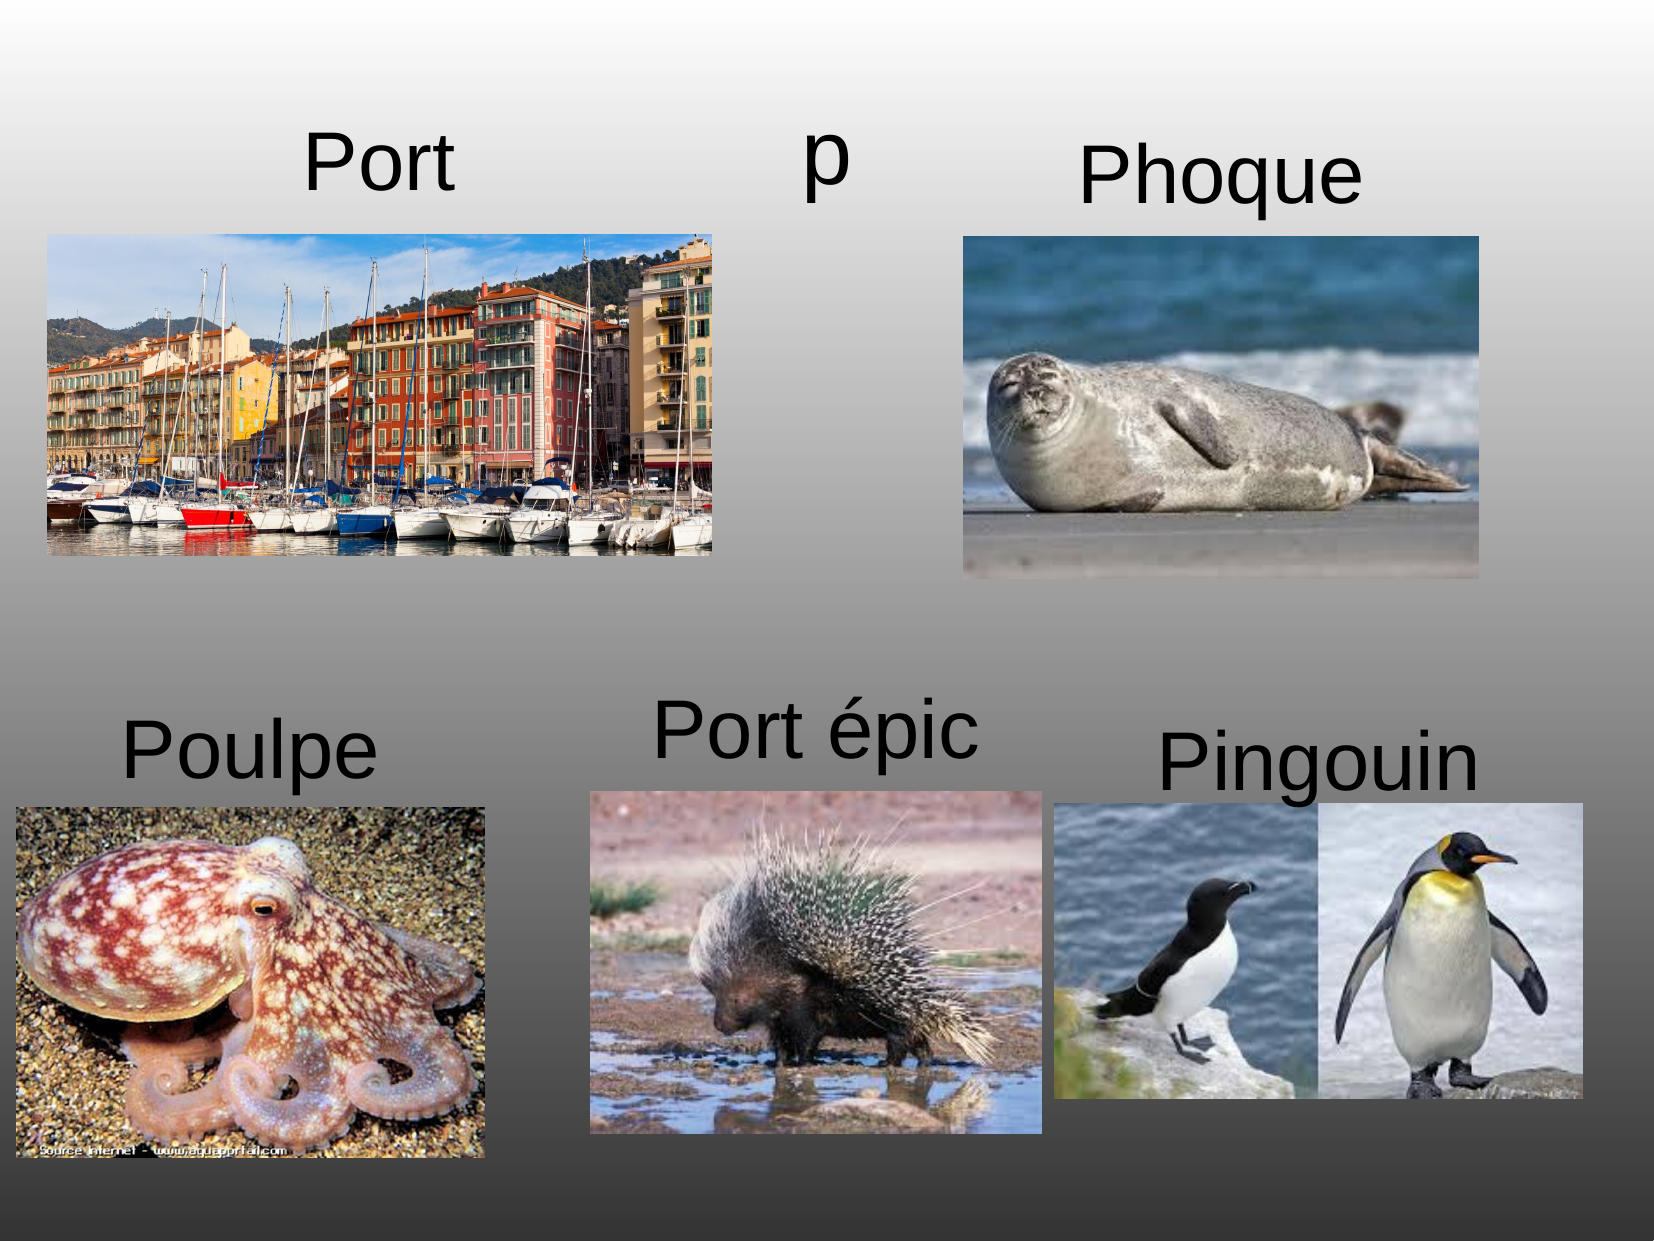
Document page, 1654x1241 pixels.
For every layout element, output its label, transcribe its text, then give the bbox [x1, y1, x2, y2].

picture [47, 234, 712, 556]
picture [590, 791, 1042, 1134]
picture [1054, 803, 1583, 1099]
title p [82, 49, 1571, 257]
picture [963, 236, 1479, 579]
picture [16, 807, 485, 1158]
